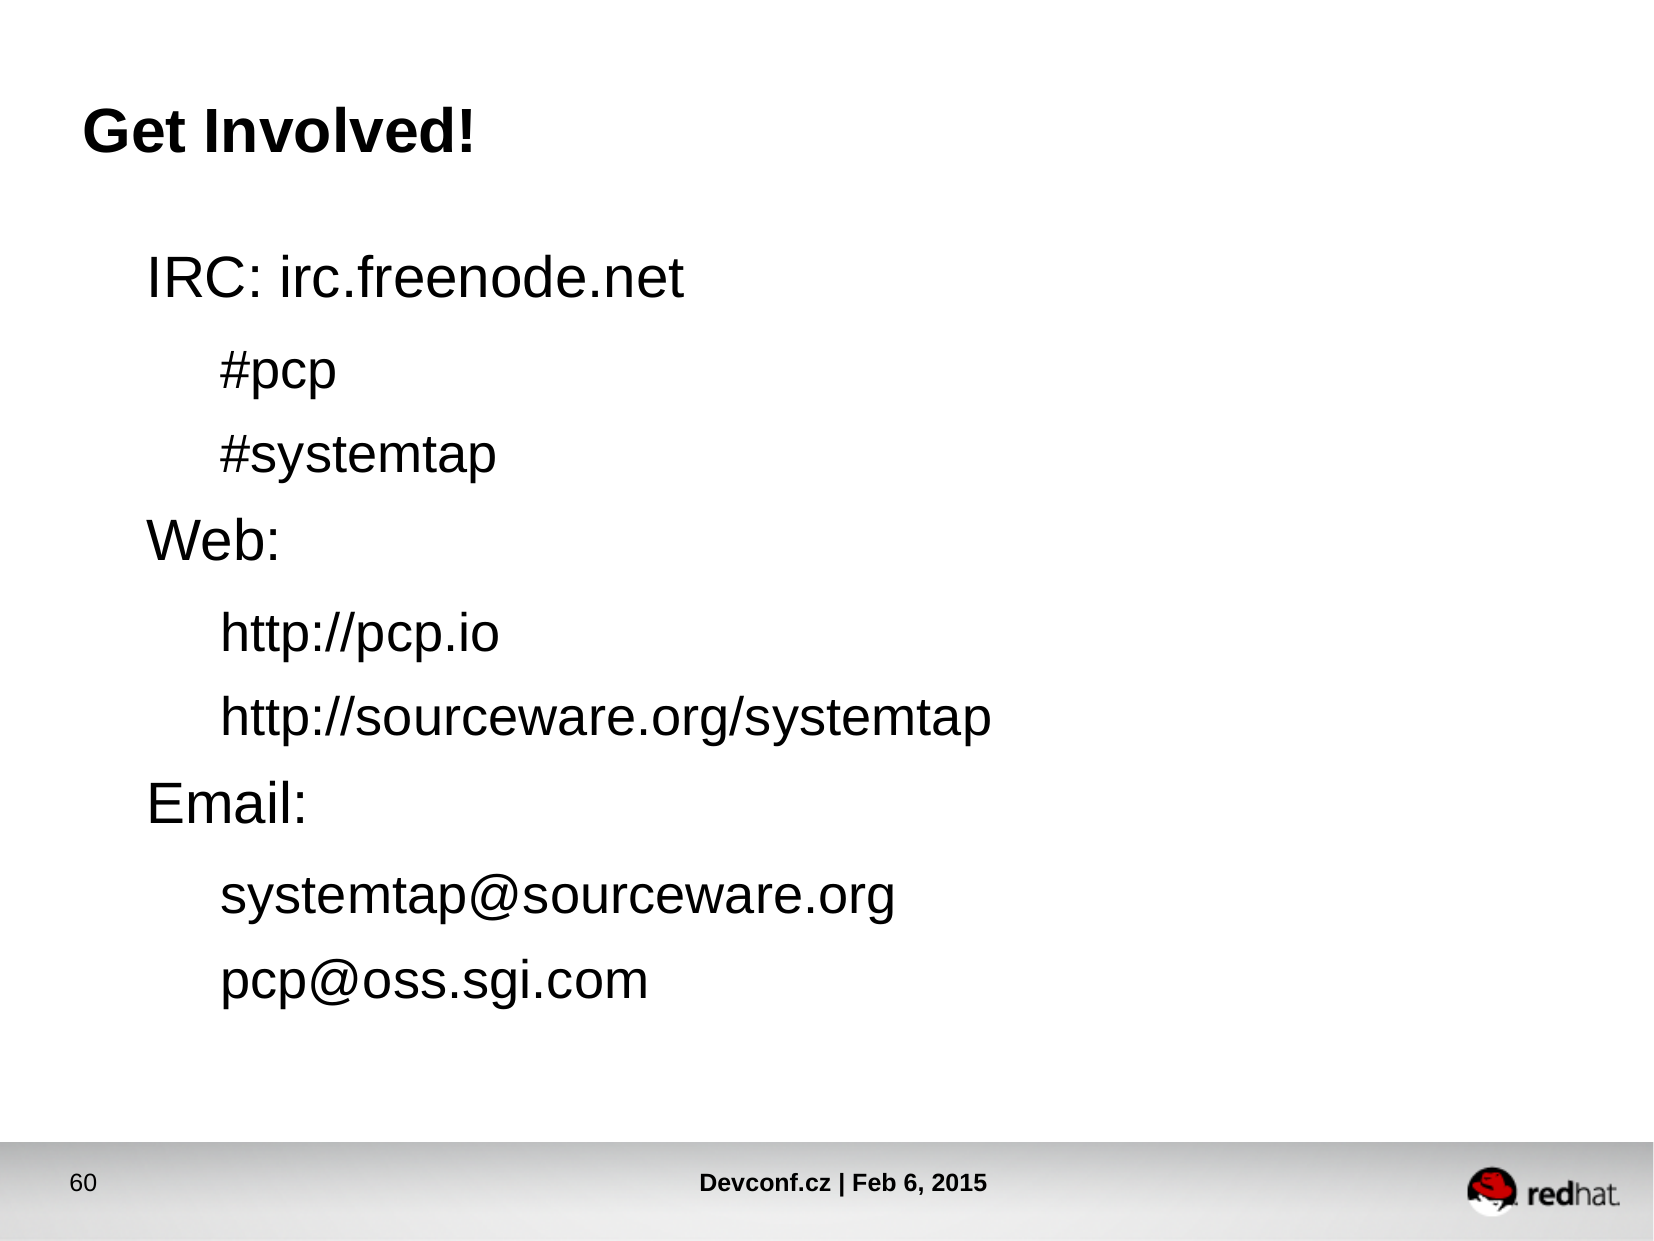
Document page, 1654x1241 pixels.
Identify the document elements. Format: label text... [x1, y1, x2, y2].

title Get Involved! [82, 37, 1571, 226]
picture [0, 1142, 1654, 1241]
list IRC: irc.freenode.net #pcp #systemtap Web: http://pcp.io http://sourceware.org/systemtap Email: systemtap@sourceware.org pcp@oss.sgi.com [86, 244, 1576, 1039]
